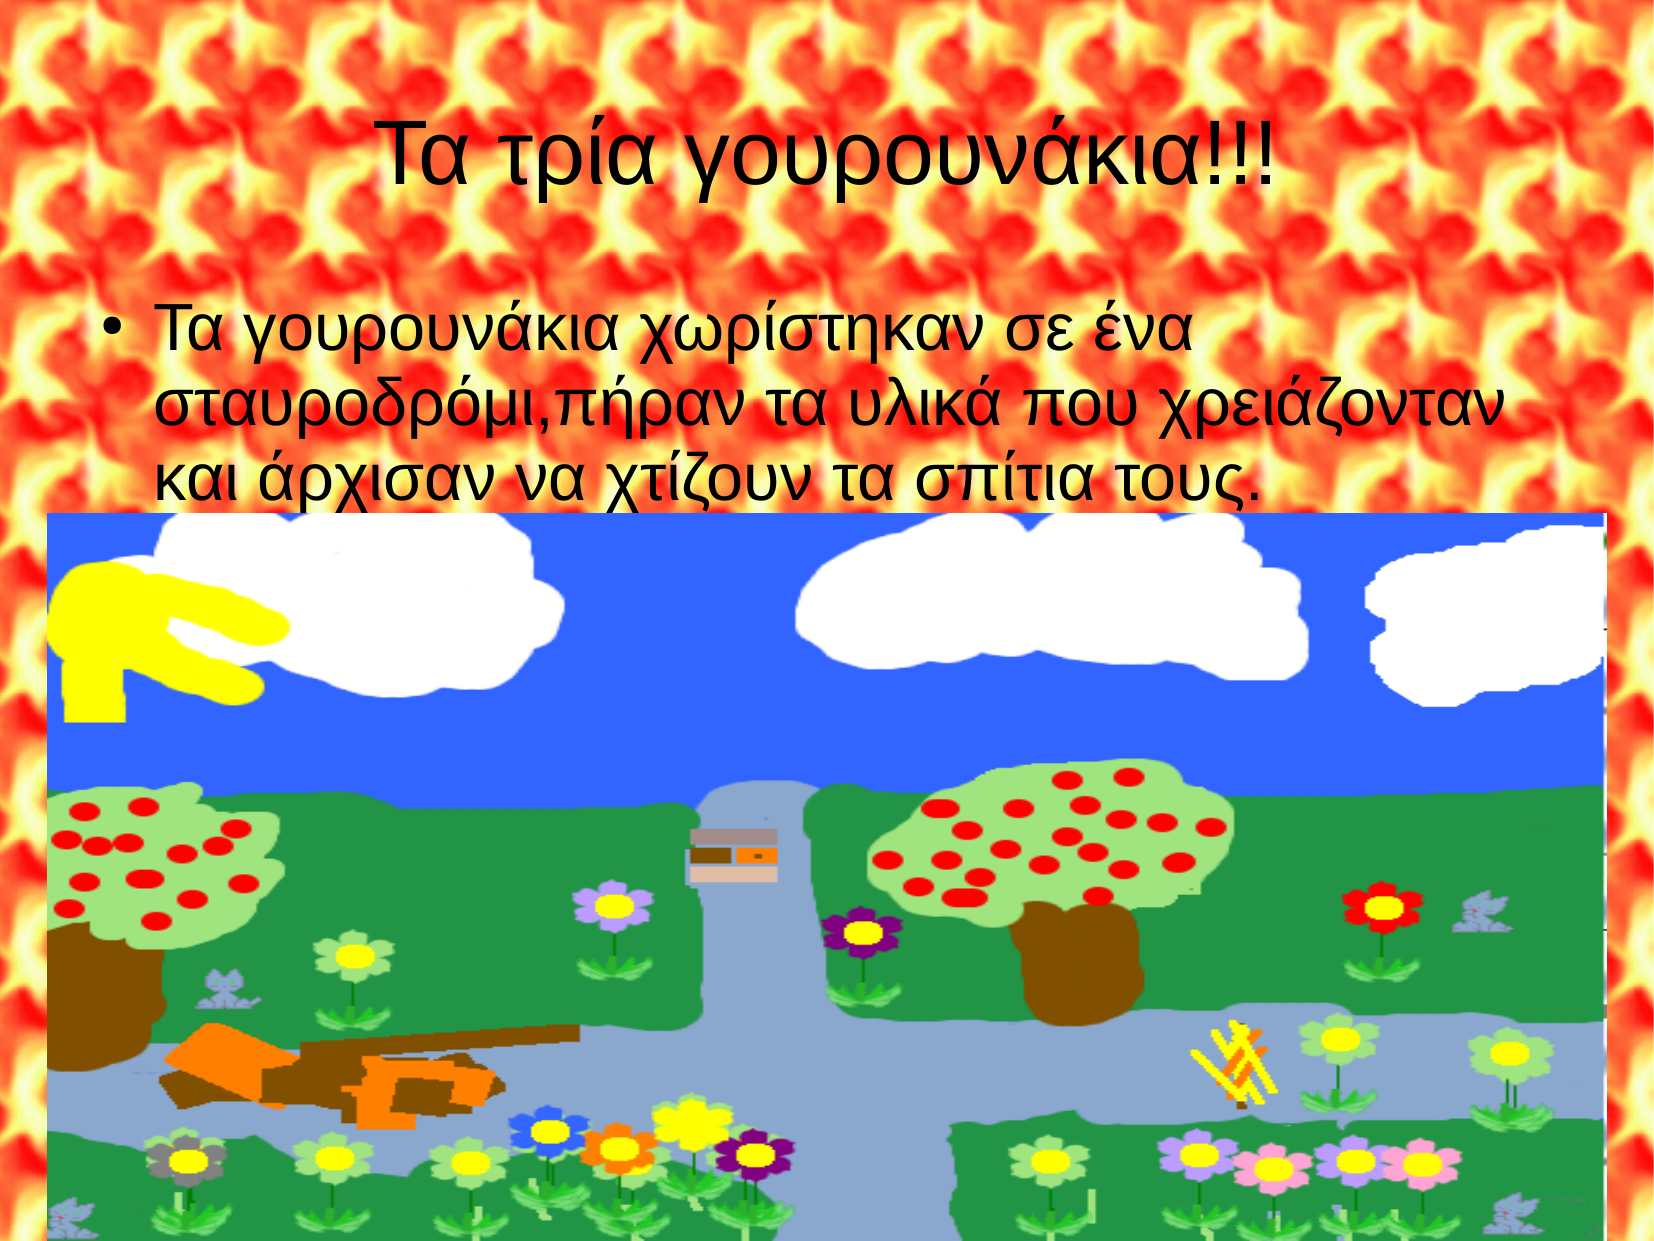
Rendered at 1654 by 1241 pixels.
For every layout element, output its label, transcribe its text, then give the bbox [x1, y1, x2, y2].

picture [0, 0, 1654, 1241]
title Τα τρία γουρουνάκια!!! [82, 49, 1571, 257]
list Τα γουρουνάκια χωρίστηκαν σε ένα σταυροδρόμι,πήραν τα υλικά που χρειάζονταν και άρχισαν να χτίζουν τα σπίτια τους. [82, 290, 1538, 513]
